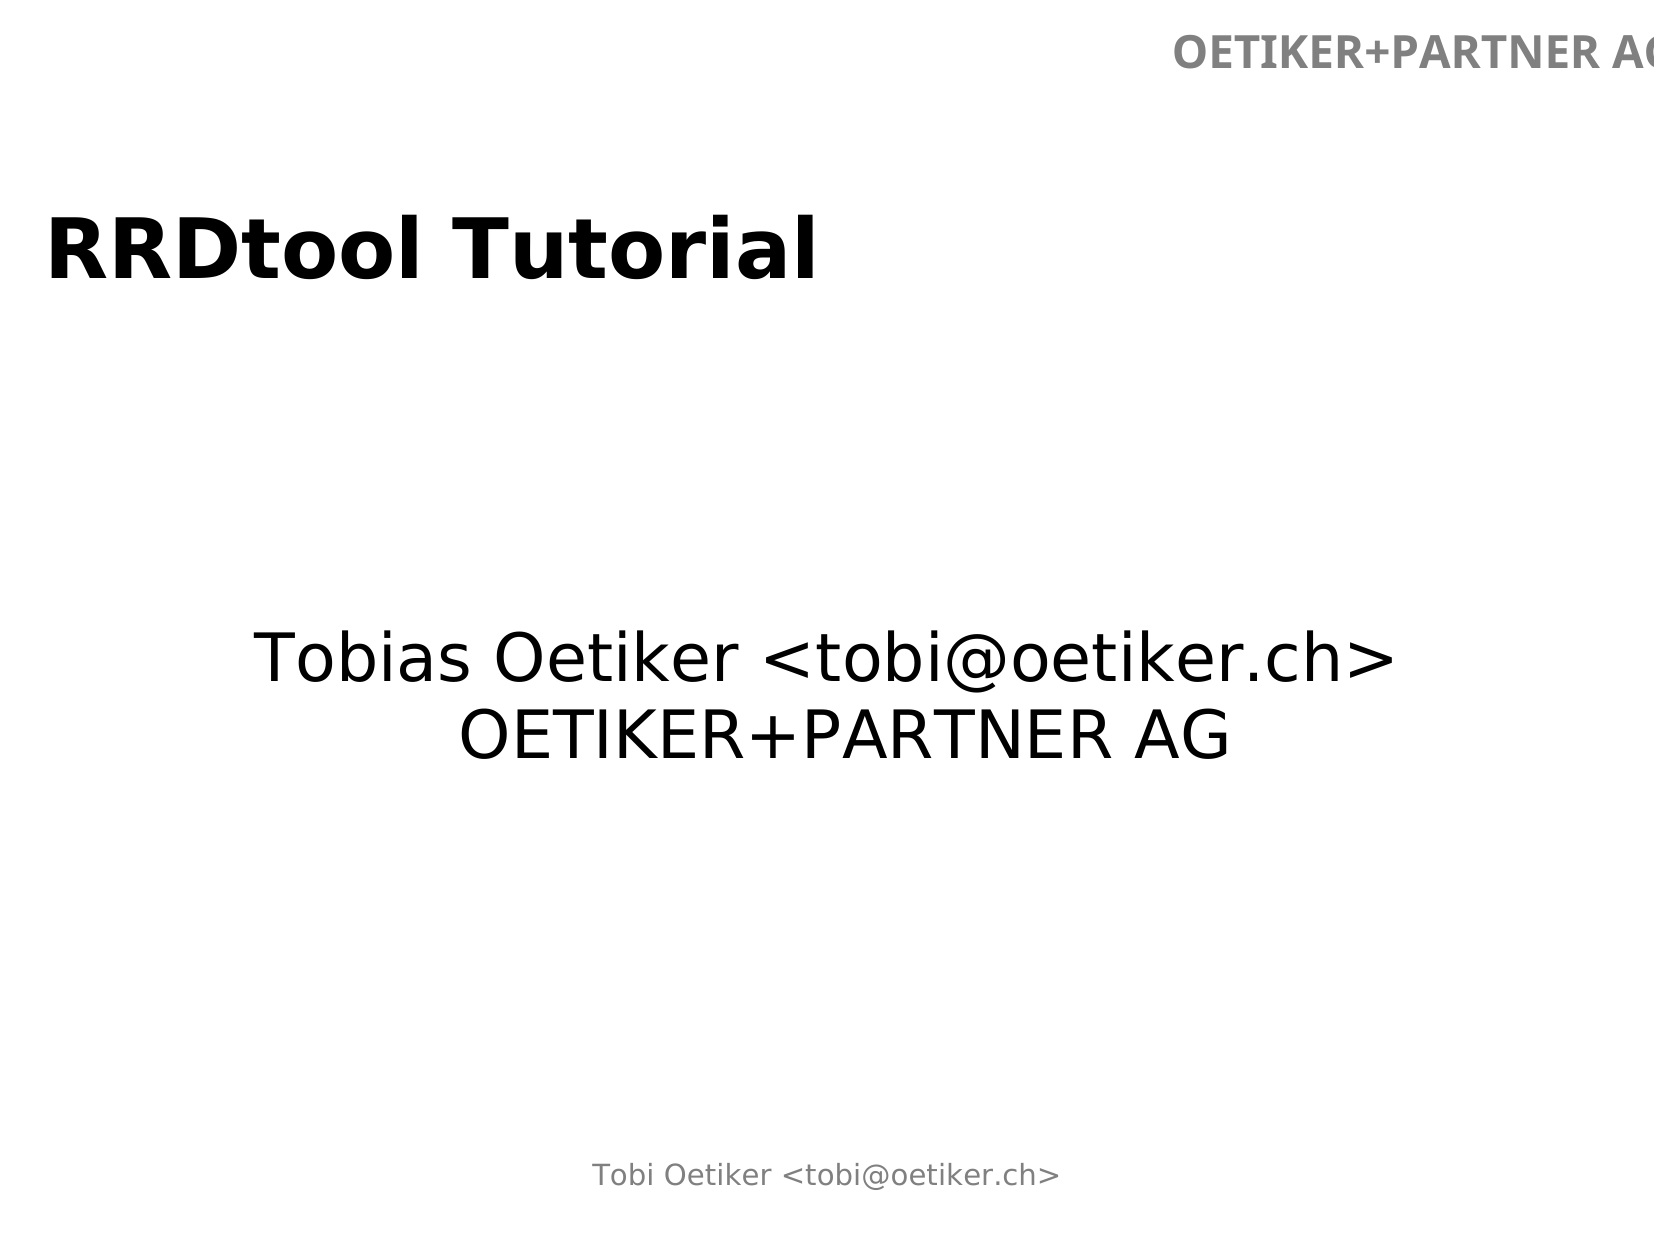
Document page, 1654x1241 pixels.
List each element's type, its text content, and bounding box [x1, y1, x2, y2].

title RRDtool Tutorial [44, 133, 1583, 367]
subtitle Tobias Oetiker <tobi@oetiker.ch> OETIKER+PARTNER AG [50, 295, 1571, 1099]
